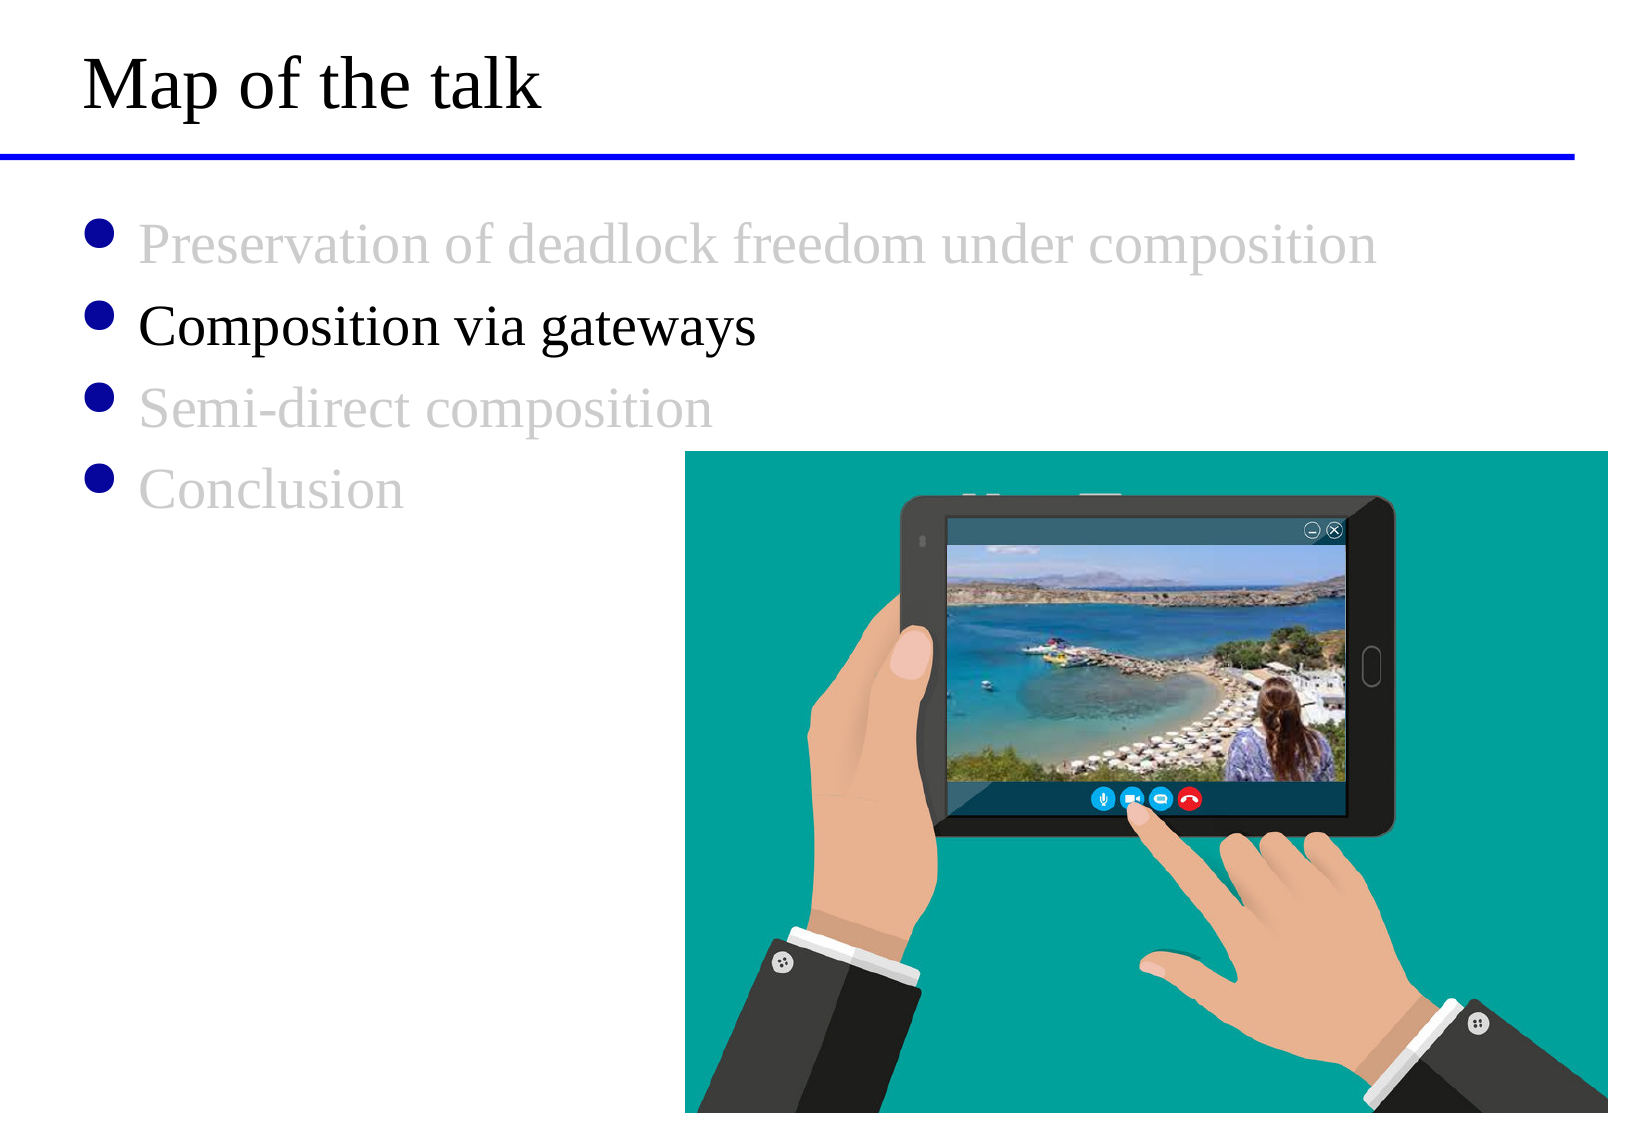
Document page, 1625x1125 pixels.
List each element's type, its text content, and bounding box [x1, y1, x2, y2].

title Map of the talk [67, 27, 1544, 131]
list Preservation of deadlock freedom under composition Composition via gateways Semi-direct composition Conclusion [67, 198, 1478, 1061]
picture [685, 451, 1608, 1113]
